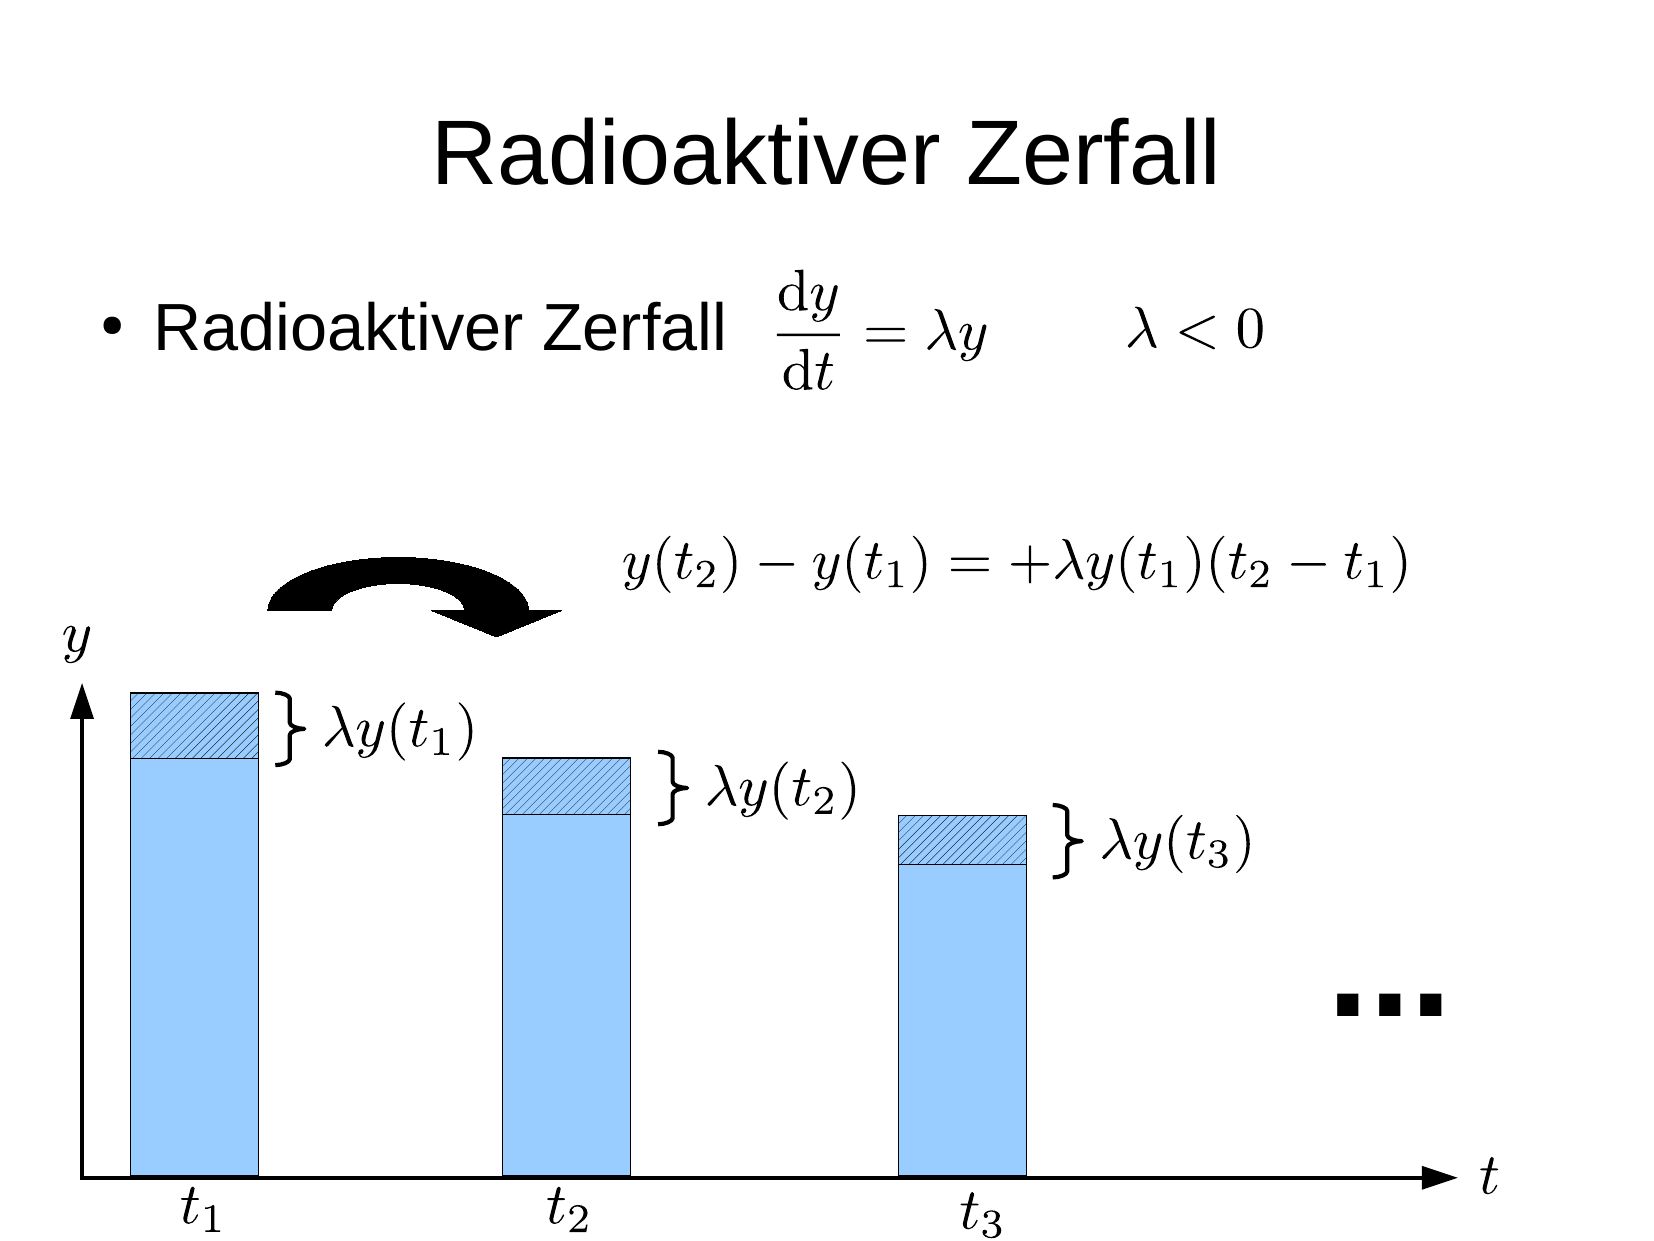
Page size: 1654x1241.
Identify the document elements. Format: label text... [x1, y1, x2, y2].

text_box [61, 625, 93, 664]
text_box [179, 1186, 224, 1232]
text_box [776, 269, 989, 390]
text_box [704, 761, 861, 820]
list Radioaktiver Zerfall [82, 290, 1571, 1094]
text_box [1099, 814, 1256, 874]
text_box [898, 815, 1027, 1176]
text_box [502, 757, 631, 1176]
title Radioaktiver Zerfall [82, 56, 1571, 250]
text_box [545, 1186, 591, 1233]
text_box [1478, 1157, 1500, 1195]
text_box [621, 535, 1412, 593]
text_box [1124, 306, 1265, 350]
text_box [321, 702, 478, 761]
text_box ... [1312, 873, 1468, 1056]
text_box [959, 1192, 1004, 1239]
text_box [130, 692, 259, 1176]
text_box [267, 557, 562, 637]
